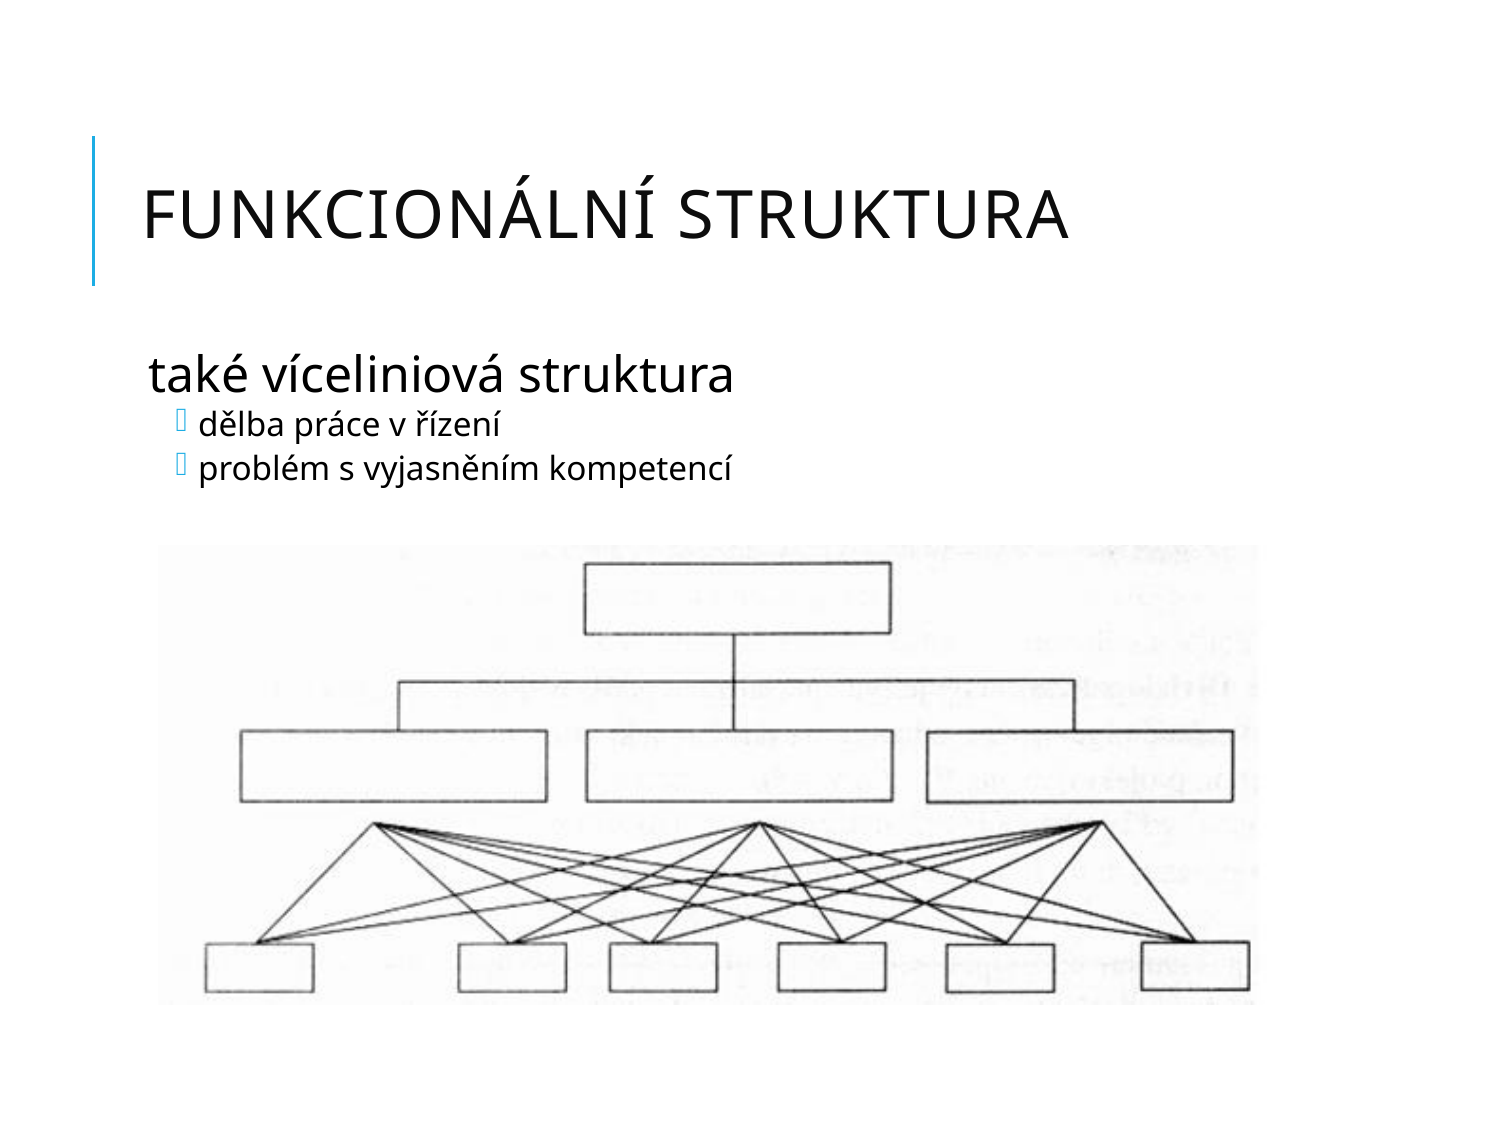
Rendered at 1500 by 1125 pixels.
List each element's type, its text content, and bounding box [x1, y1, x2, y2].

title Funkcionální struktura [126, 96, 1322, 341]
list také víceliniová struktura dělba práce v řízení problém s vyjasněním kompetencí [126, 341, 1322, 1036]
picture [158, 545, 1306, 1005]
